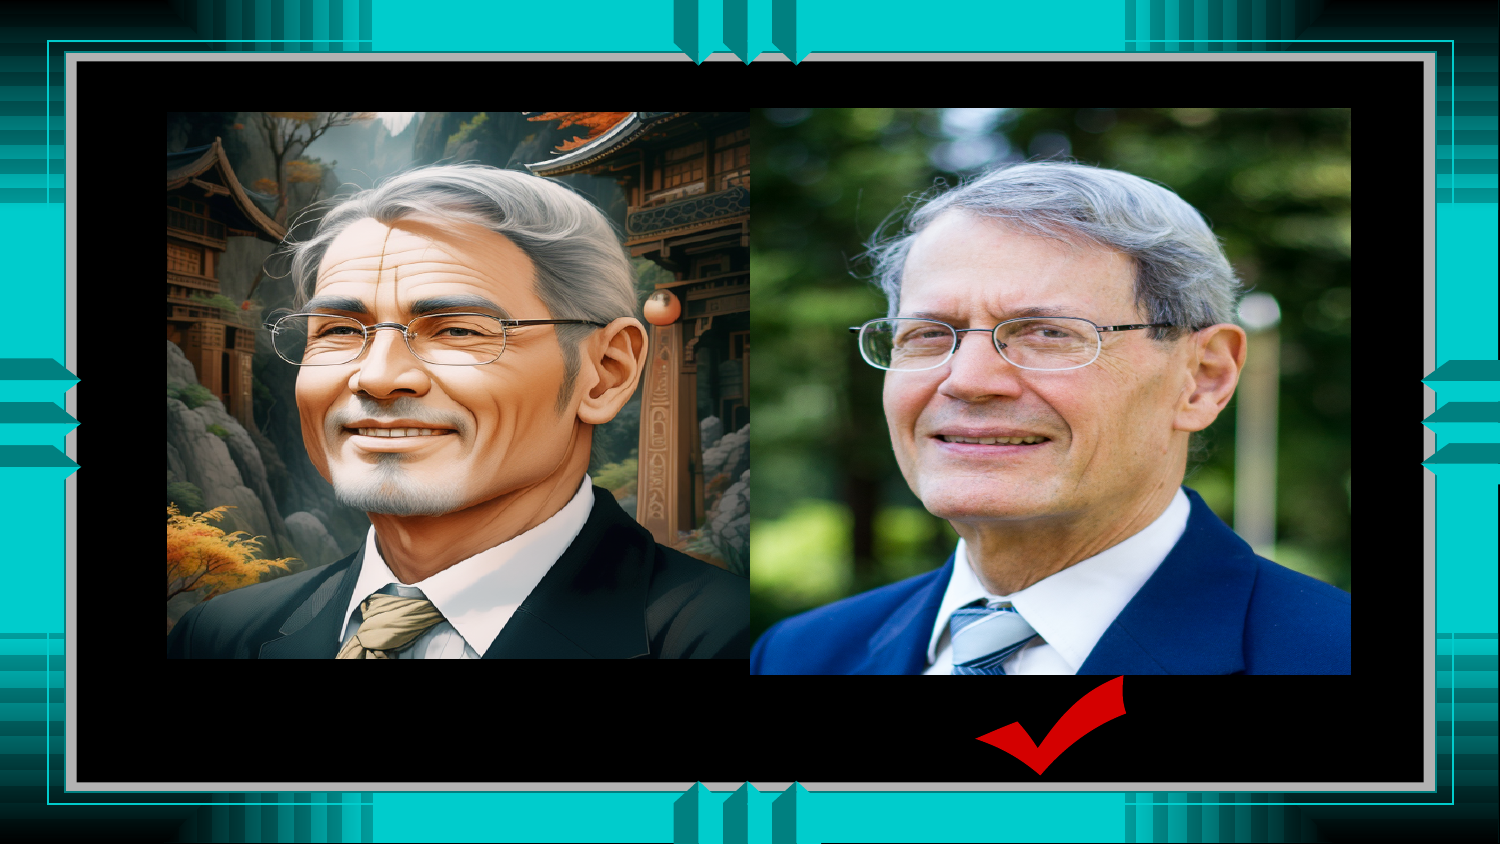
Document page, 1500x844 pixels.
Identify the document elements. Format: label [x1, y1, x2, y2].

picture [167, 108, 1351, 776]
